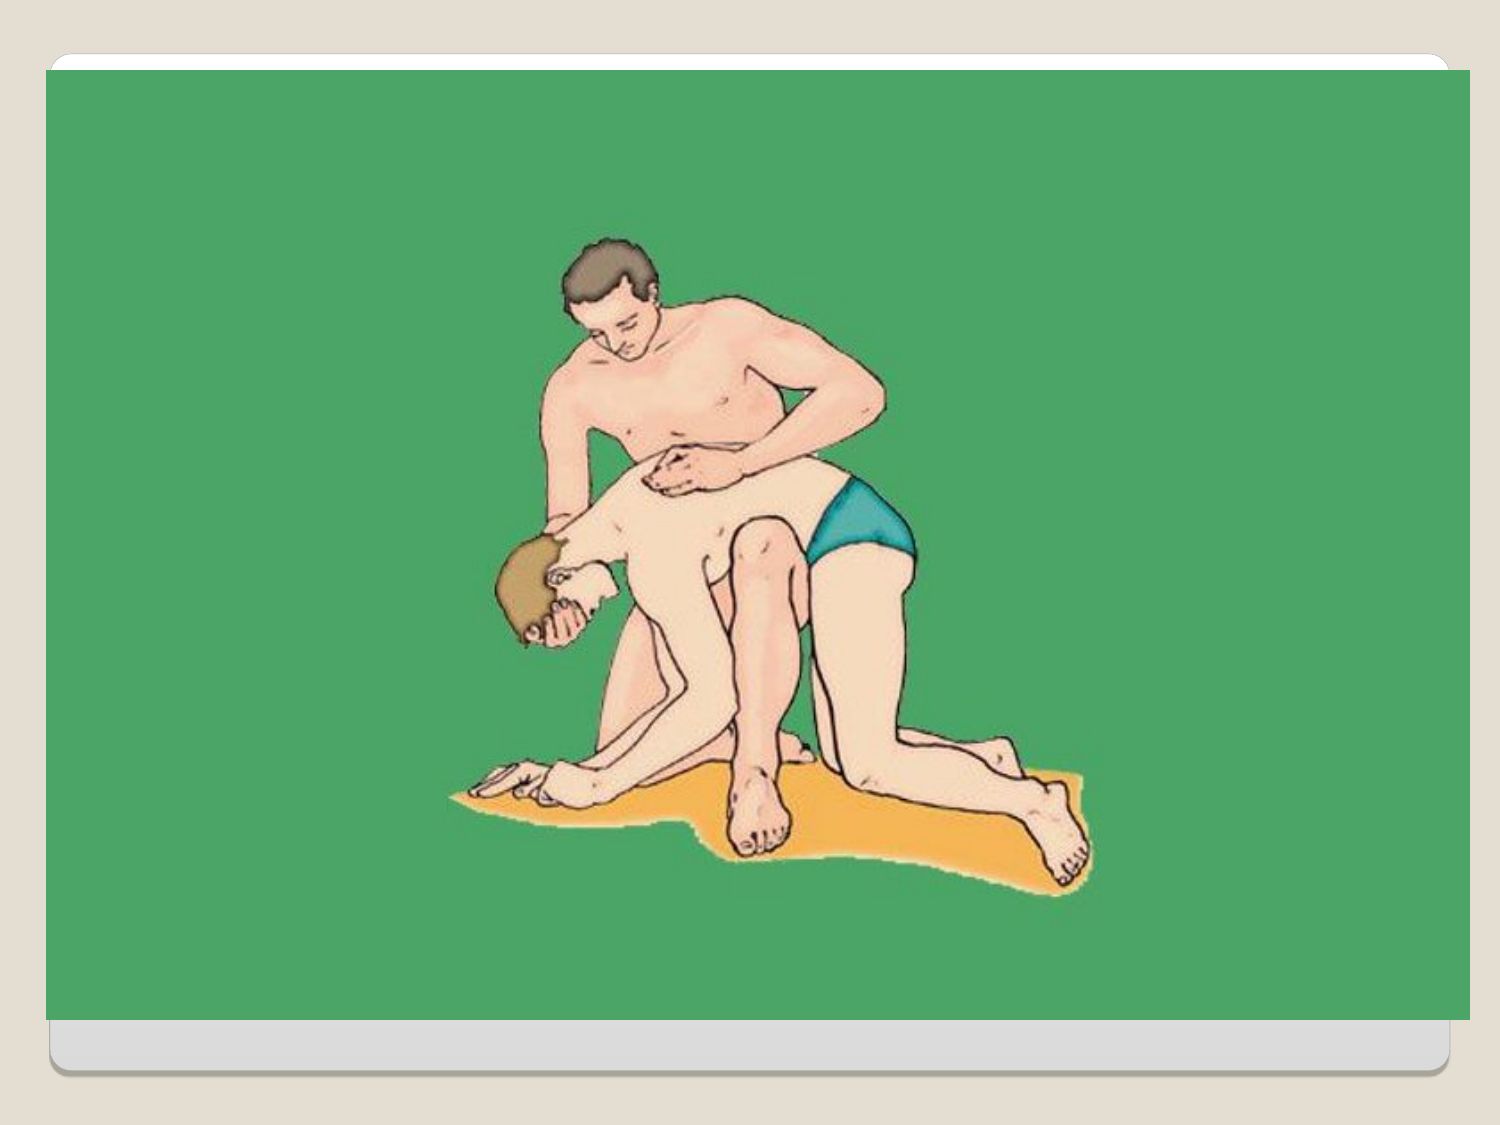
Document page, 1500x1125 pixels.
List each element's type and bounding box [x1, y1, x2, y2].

picture [46, 70, 1470, 1020]
